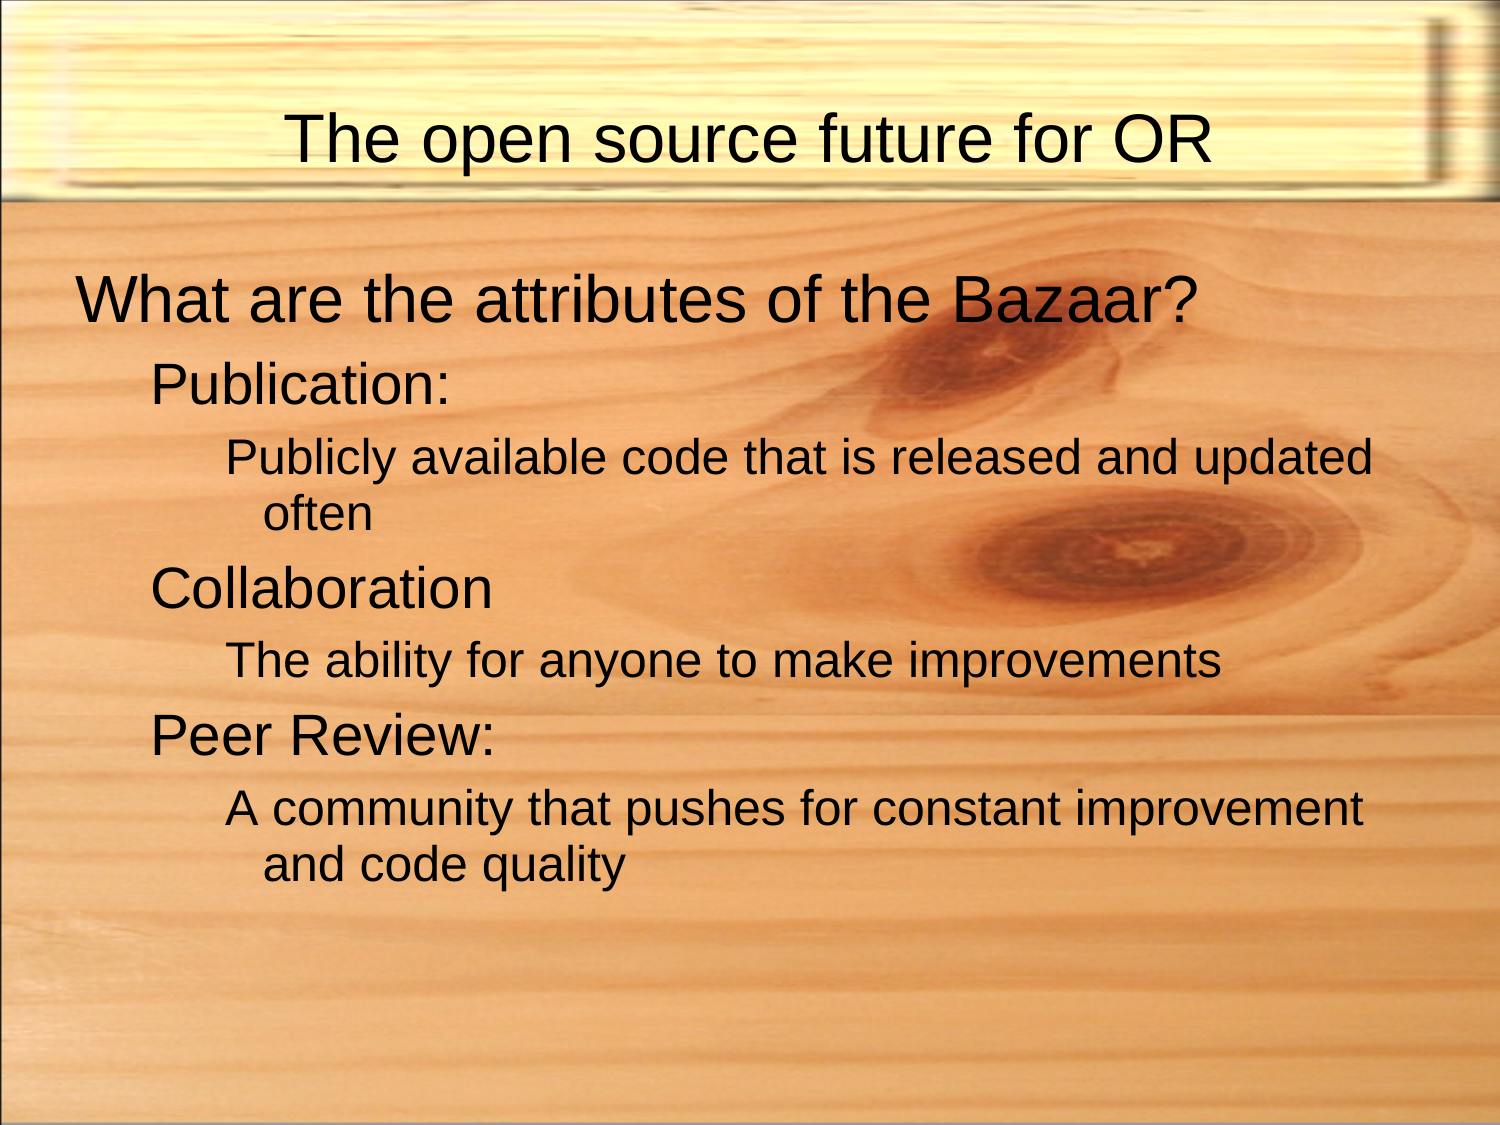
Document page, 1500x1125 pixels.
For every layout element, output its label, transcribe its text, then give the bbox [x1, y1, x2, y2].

picture [0, 0, 1500, 1125]
title The open source future for OR [75, 52, 1426, 226]
list What are the attributes of the Bazaar? Publication: Publicly available code that is released and updated often Collaboration The ability for anyone to make improvements Peer Review: A community that pushes for constant improvement and code quality [75, 262, 1426, 991]
